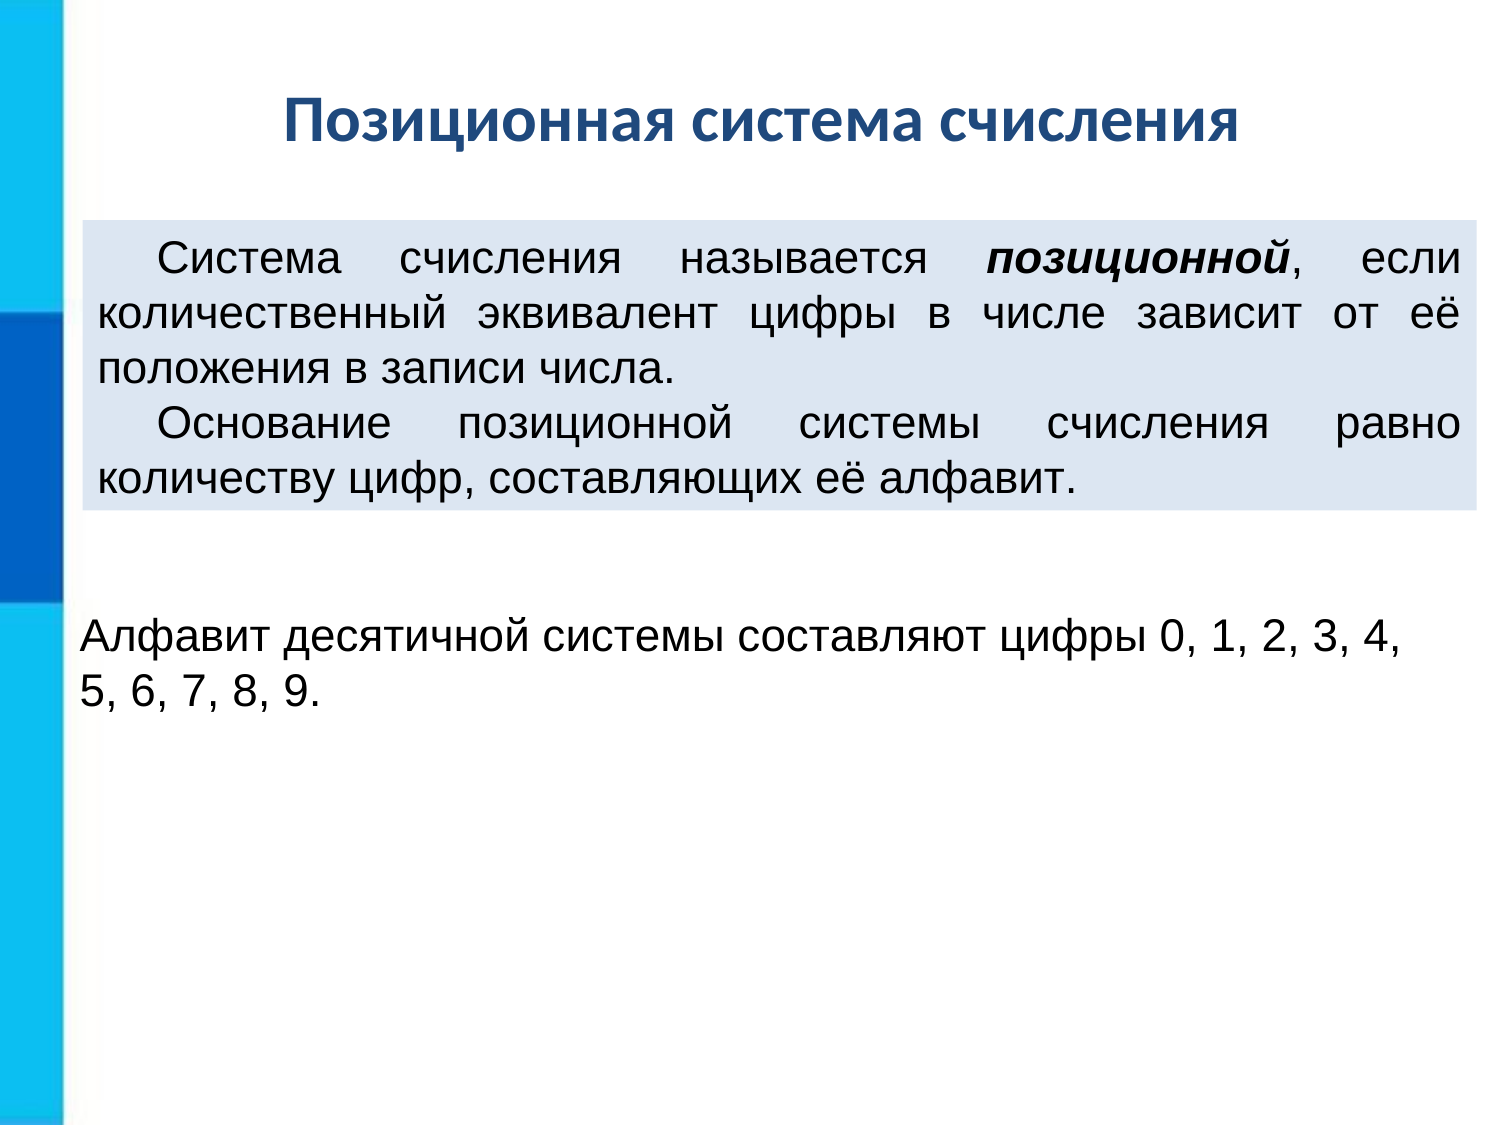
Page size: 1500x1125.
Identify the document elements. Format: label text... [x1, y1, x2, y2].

text_box Система счисления называется позиционной, если количественный эквивалент цифры в числе зависит от её положения в записи числа. Основание позиционной системы счисления равно количеству цифр, составляющих её алфавит. [82, 220, 1477, 511]
picture [0, 0, 1500, 1125]
text_box Позиционная система счисления [76, 31, 1449, 209]
text_box Алфавит десятичной системы составляют цифры 0, 1, 2, 3, 4, 5, 6, 7, 8, 9. [64, 597, 1459, 724]
